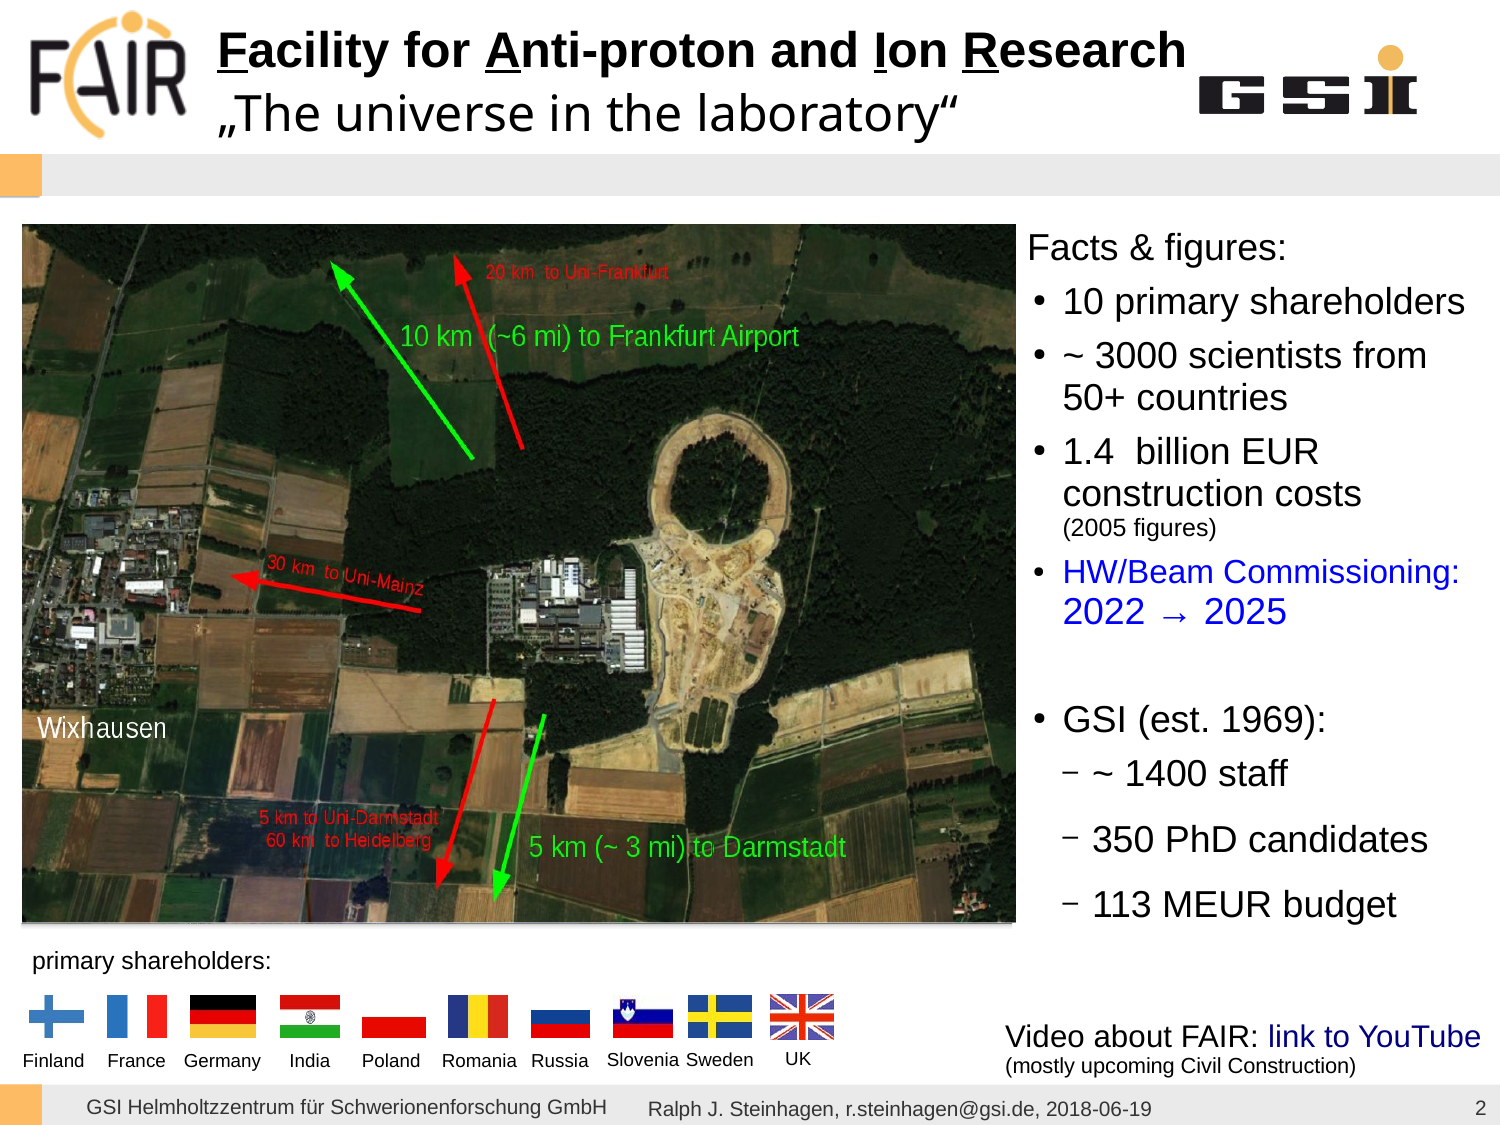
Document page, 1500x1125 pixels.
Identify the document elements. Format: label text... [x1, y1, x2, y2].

text_box Sweden [685, 1047, 759, 1070]
picture [280, 995, 340, 1038]
text_box UK [785, 1046, 822, 1069]
picture [30, 9, 187, 141]
picture [21, 220, 1016, 929]
picture [190, 995, 256, 1038]
picture [1197, 42, 1419, 117]
text_box Germany [183, 1048, 267, 1071]
picture [107, 995, 167, 1038]
title Facility for Anti-proton and Ion Research „The universe in the laboratory“ [217, 1, 1197, 167]
picture [29, 995, 84, 1038]
text_box Video about FAIR: link to YouTube (mostly upcoming Civil Construction) [990, 1011, 1500, 1111]
text_box Slovenia [606, 1047, 685, 1070]
picture [531, 995, 590, 1038]
picture [448, 995, 508, 1038]
text_box Finland [22, 1048, 91, 1071]
picture [770, 994, 834, 1040]
picture [613, 995, 673, 1038]
picture [688, 995, 752, 1038]
text_box primary shareholders: [32, 945, 349, 976]
text_box India [289, 1048, 336, 1071]
text_box Russia [531, 1048, 595, 1071]
text_box Romania [441, 1048, 523, 1071]
picture [362, 995, 426, 1038]
list Facts & figures: 10 primary shareholders ~ 3000 scientists from 50+ countries 1.4 billion EUR construction costs (2005 figures) HW/Beam Commissioning: 2022 → 2025 GSI (est. 1969): ~ 1400 staff 350 PhD candidates 113 MEUR budget [1027, 226, 1475, 1011]
text_box France [107, 1048, 172, 1071]
text_box Poland [361, 1048, 426, 1071]
